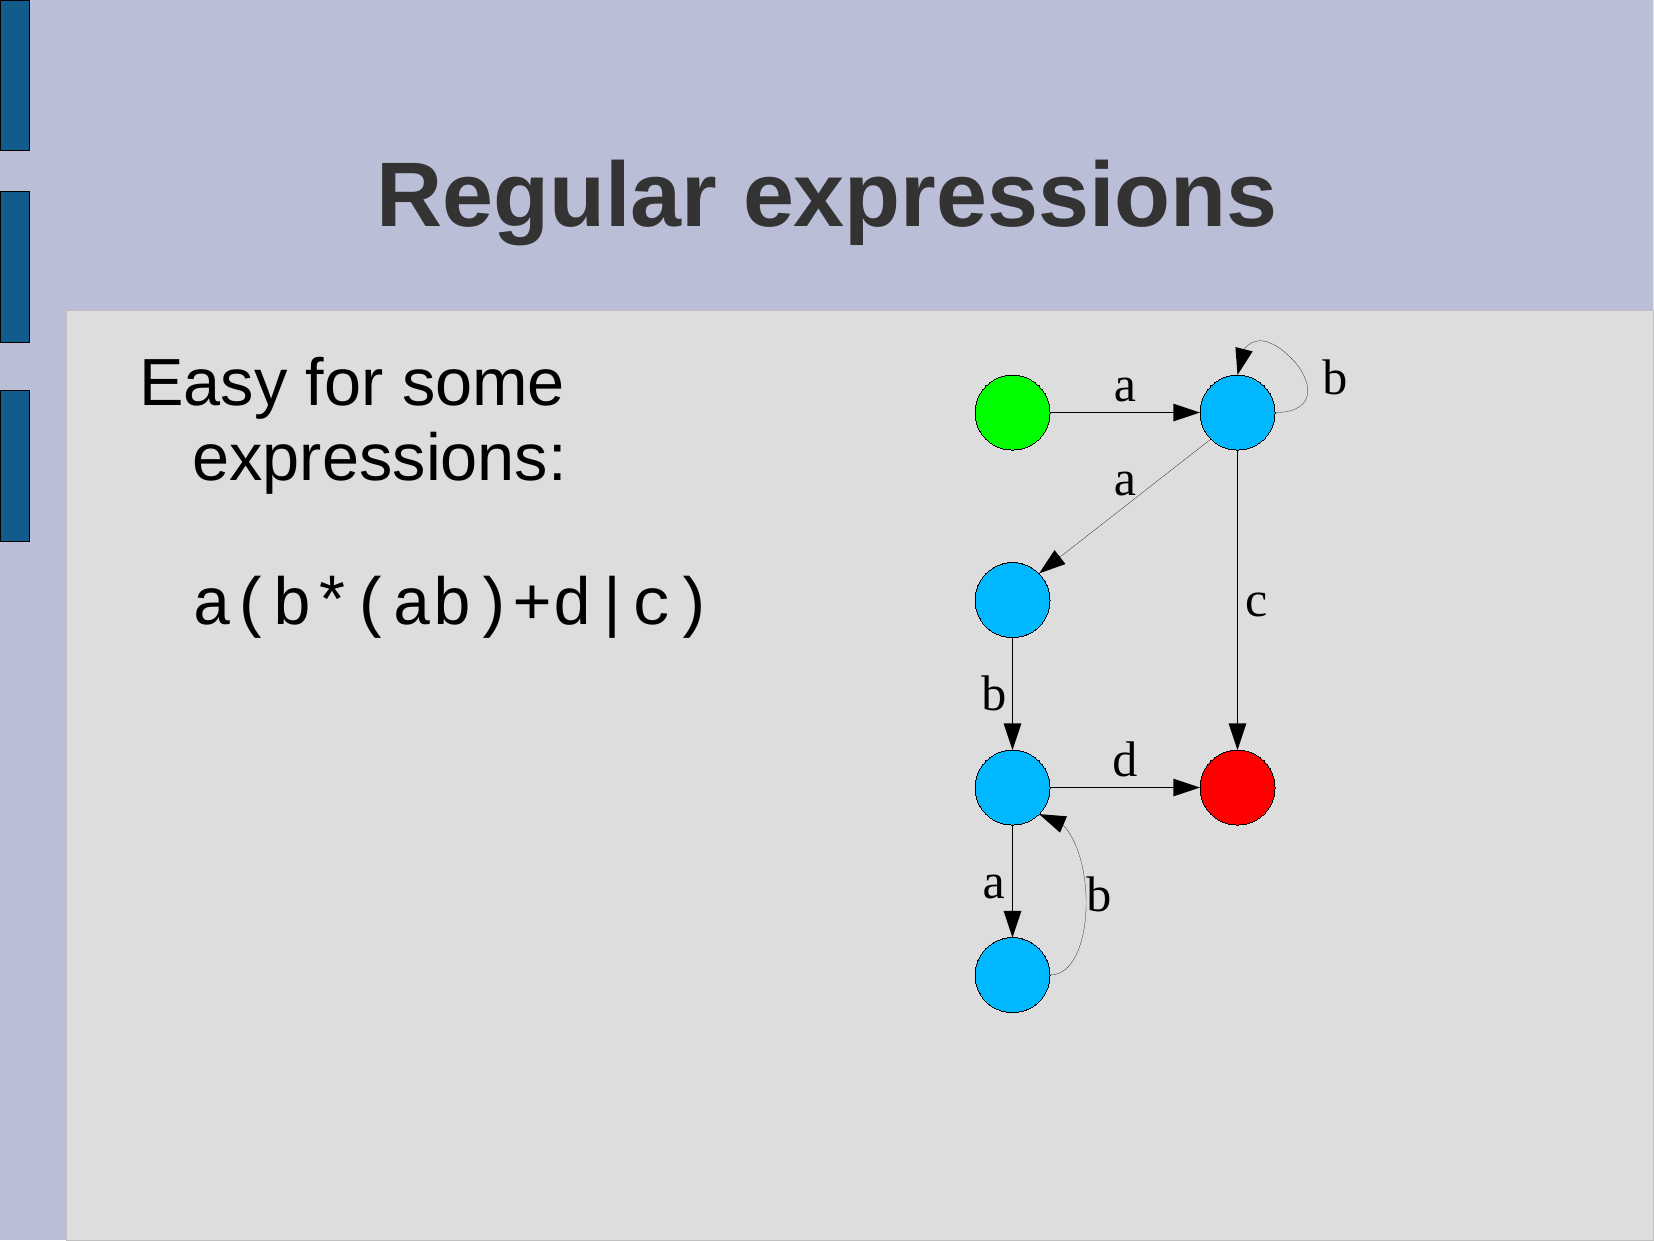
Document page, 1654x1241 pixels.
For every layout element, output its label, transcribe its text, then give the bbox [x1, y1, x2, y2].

text_box [1200, 750, 1276, 826]
title Regular expressions [121, 91, 1534, 299]
text_box [975, 562, 1051, 638]
text_box [1200, 375, 1276, 451]
text_box [975, 375, 1051, 451]
text_box [975, 750, 1051, 826]
list Easy for some expressions: a(b*(ab)+d|c) [121, 344, 811, 1127]
text_box [975, 937, 1050, 1013]
